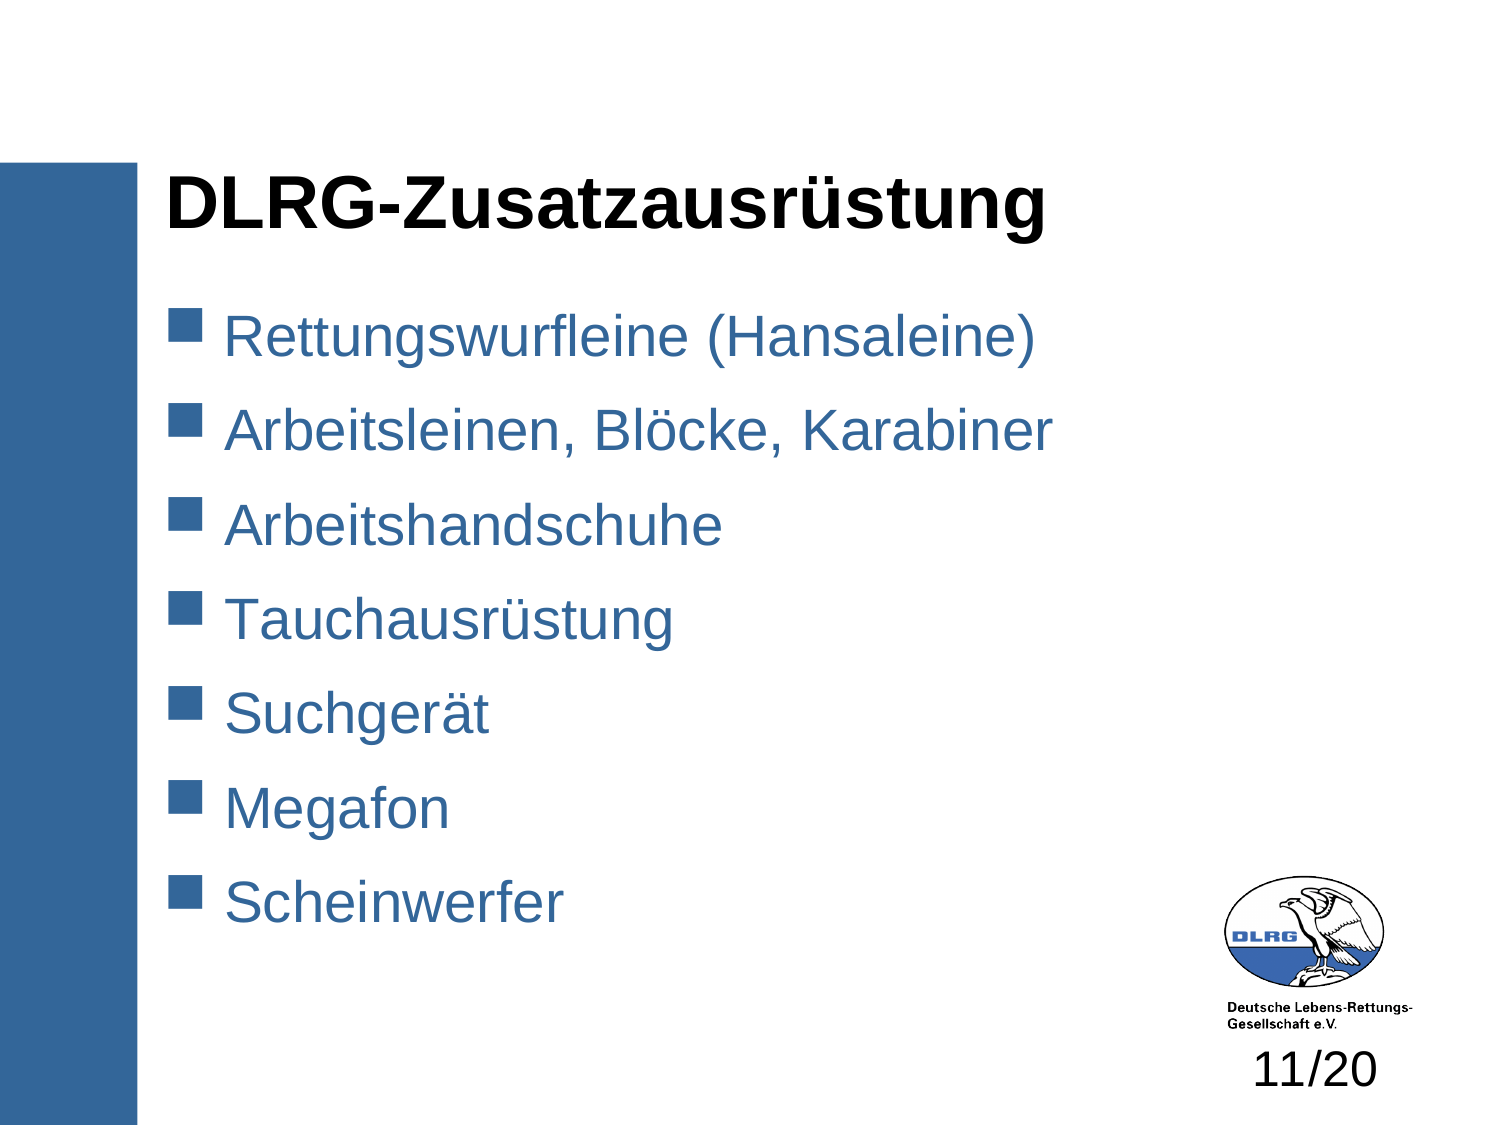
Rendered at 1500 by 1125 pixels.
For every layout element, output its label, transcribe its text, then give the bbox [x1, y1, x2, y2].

text_box DLRG-Zusatzausrüstung [150, 138, 1440, 259]
text_box <Nummer>/20 [1237, 1028, 1500, 1104]
text_box Rettungswurfleine (Hansaleine)‏ Arbeitsleinen, Blöcke, Karabiner Arbeitshandschuhe Tauchausrüstung Suchgerät Megafon Scheinwerfer [148, 265, 1416, 1054]
